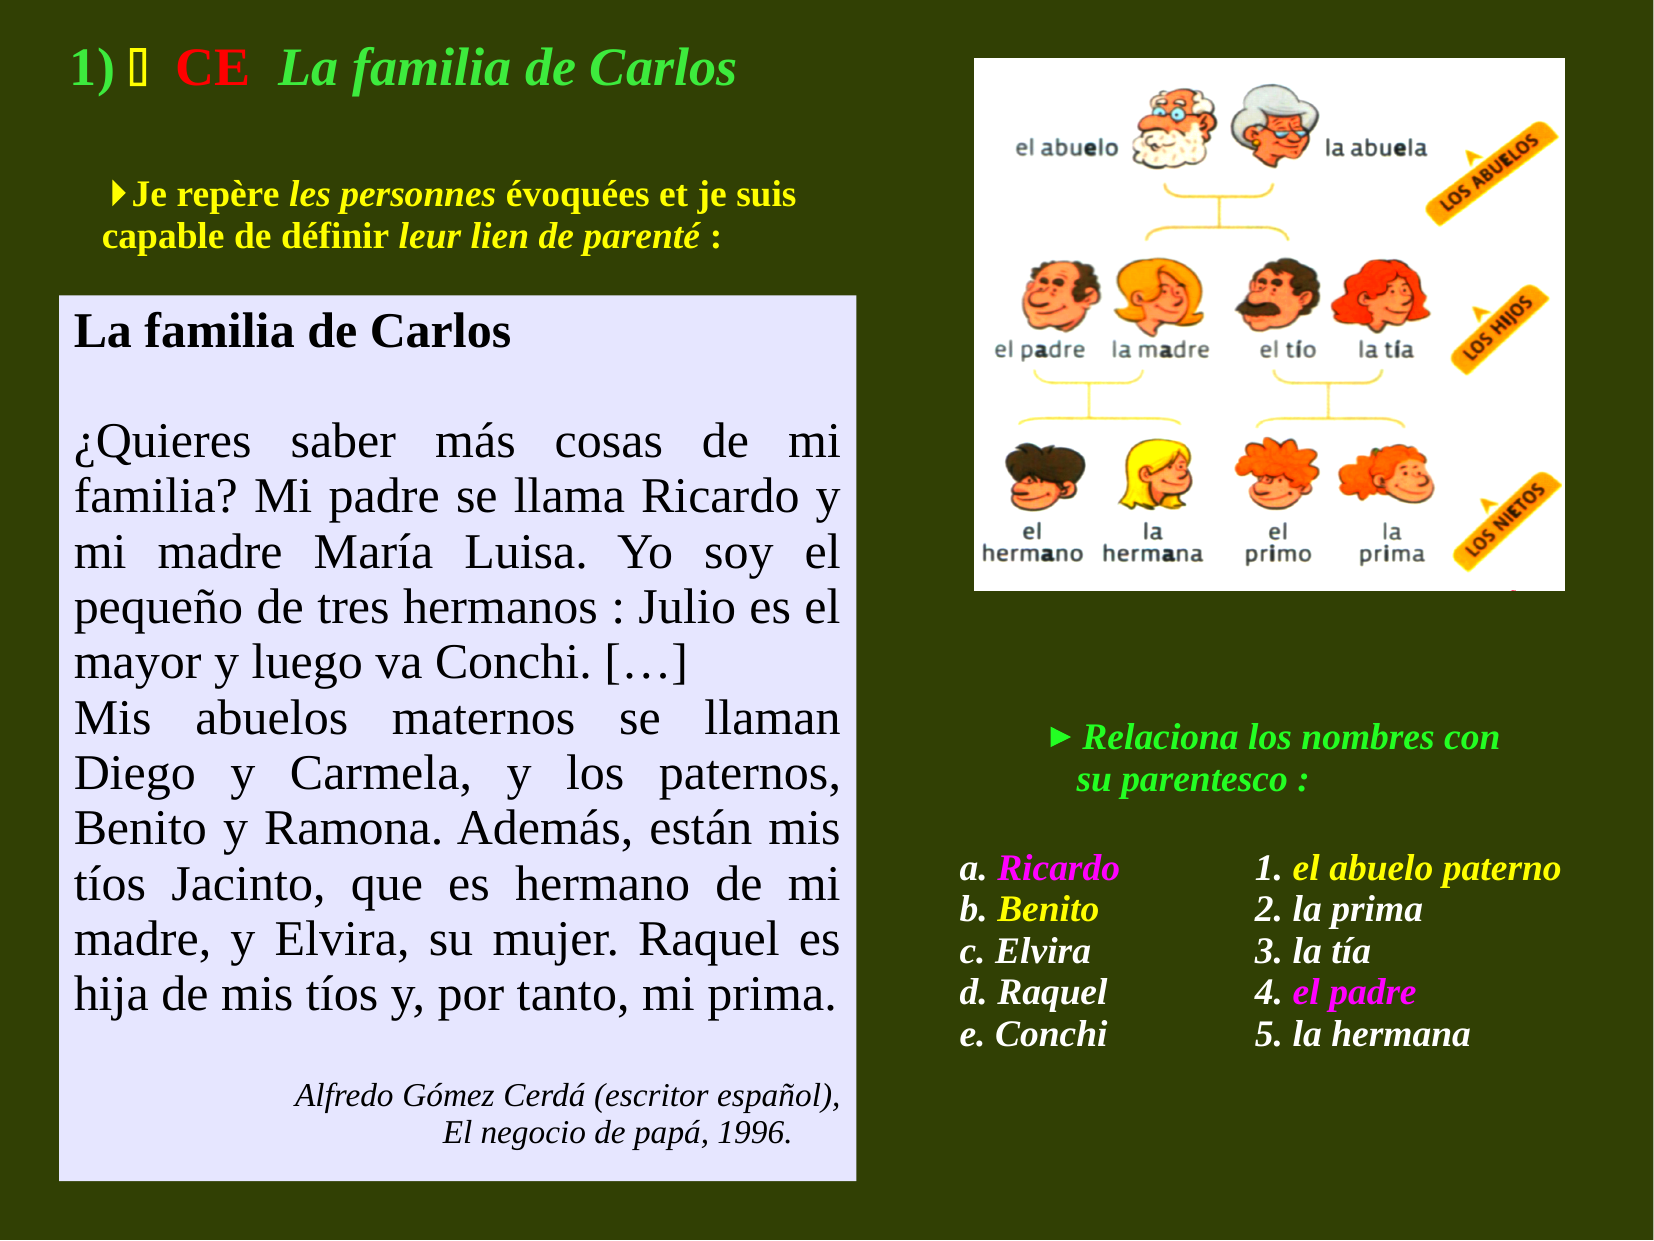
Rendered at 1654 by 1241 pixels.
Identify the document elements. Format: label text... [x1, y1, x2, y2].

text_box a. Ricardo 1. el abuelo paterno b. Benito 2. la prima c. Elvira 3. la tía d. Raquel 4. el padre e. Conchi 5. la hermana [944, 839, 1595, 1062]
picture [974, 58, 1565, 591]
text_box Je repère les personnes évoquées et je suis capable de définir leur lien de parenté : [87, 165, 857, 264]
text_box  Relaciona los nombres con su parentesco : [1033, 708, 1536, 839]
text_box La familia de Carlos ¿Quieres saber más cosas de mi familia? Mi padre se llama Ricardo y mi madre María Luisa. Yo soy el pequeño de tres hermanos : Julio es el mayor y luego va Conchi. […] Mis abuelos maternos se llaman Diego y Carmela, y los paternos, Benito y Ramona. Además, están mis tíos Jacinto, que es hermano de mi madre, y Elvira, su mujer. Raquel es hija de mis tíos y, por tanto, mi prima. Alfredo Gómez Cerdá (escritor español), El negocio de papá, 1996. [59, 295, 857, 1182]
text_box 1)  CE La familia de Carlos [55, 29, 827, 106]
